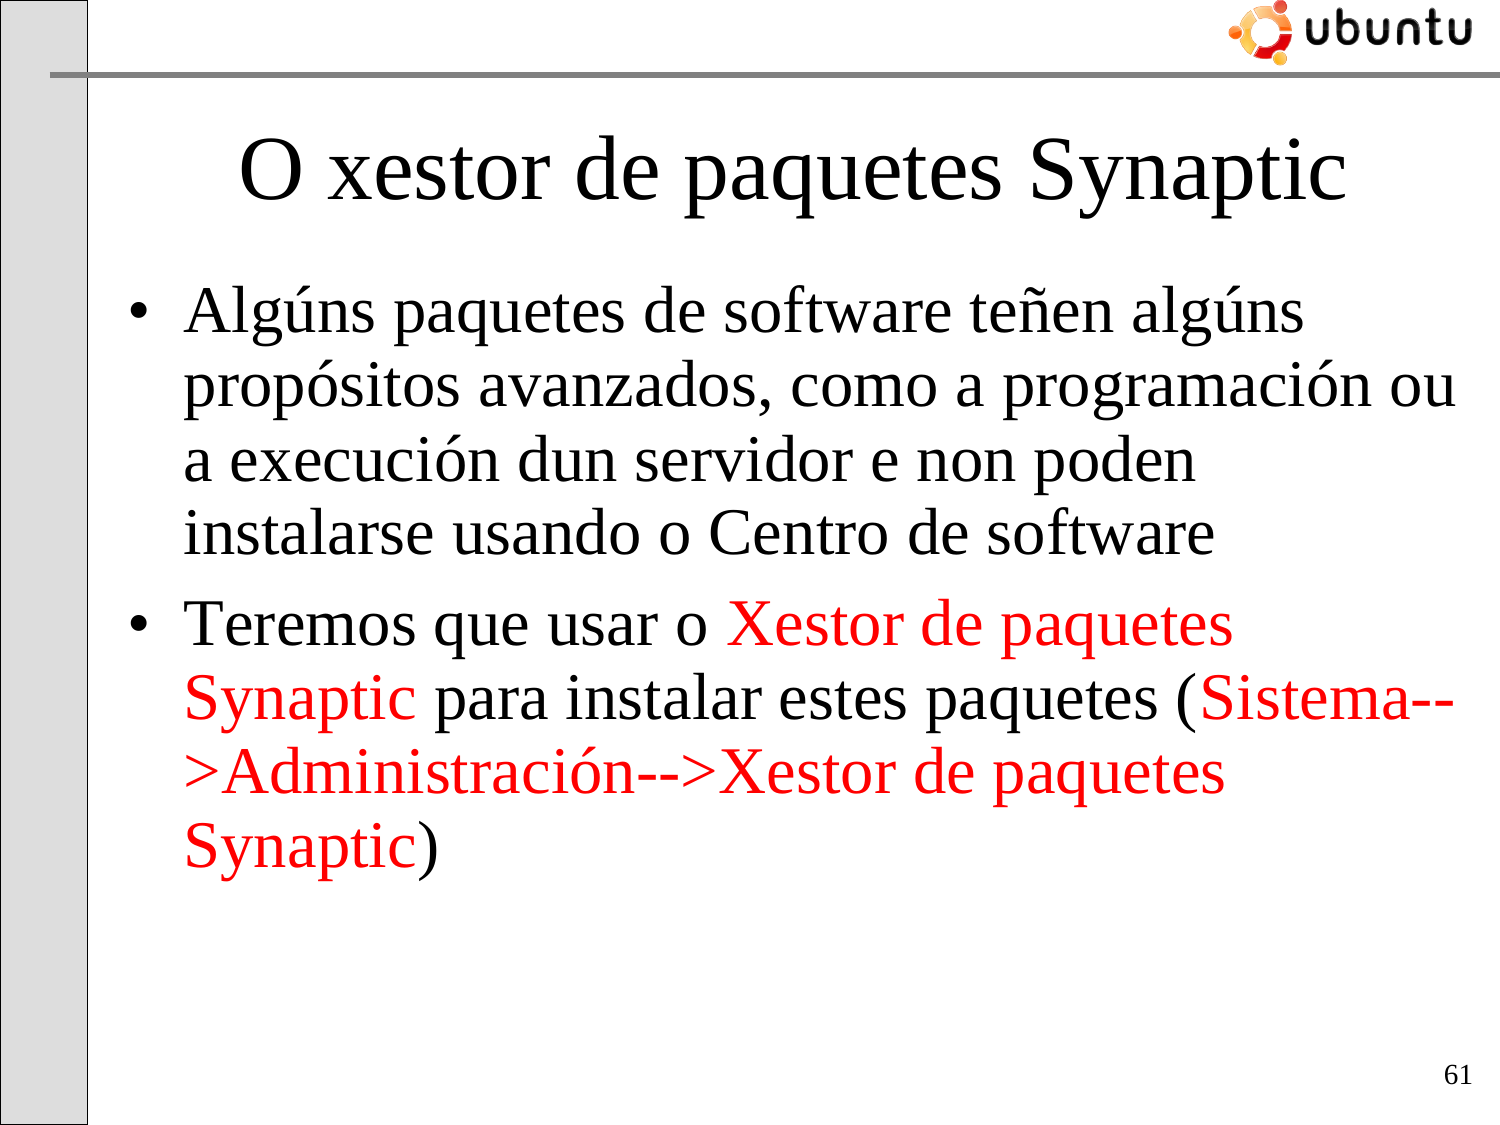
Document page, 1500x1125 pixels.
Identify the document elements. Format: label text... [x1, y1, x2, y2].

title O xestor de paquetes Synaptic [112, 99, 1477, 237]
list Algúns paquetes de software teñen algúns propósitos avanzados, como a programación ou a execución dun servidor e non poden instalarse usando o Centro de software Teremos que usar o Xestor de paquetes Synaptic para instalar estes paquetes (Sistema-->Administración-->Xestor de paquetes Synaptic) [112, 265, 1477, 1125]
picture [1221, 0, 1483, 71]
